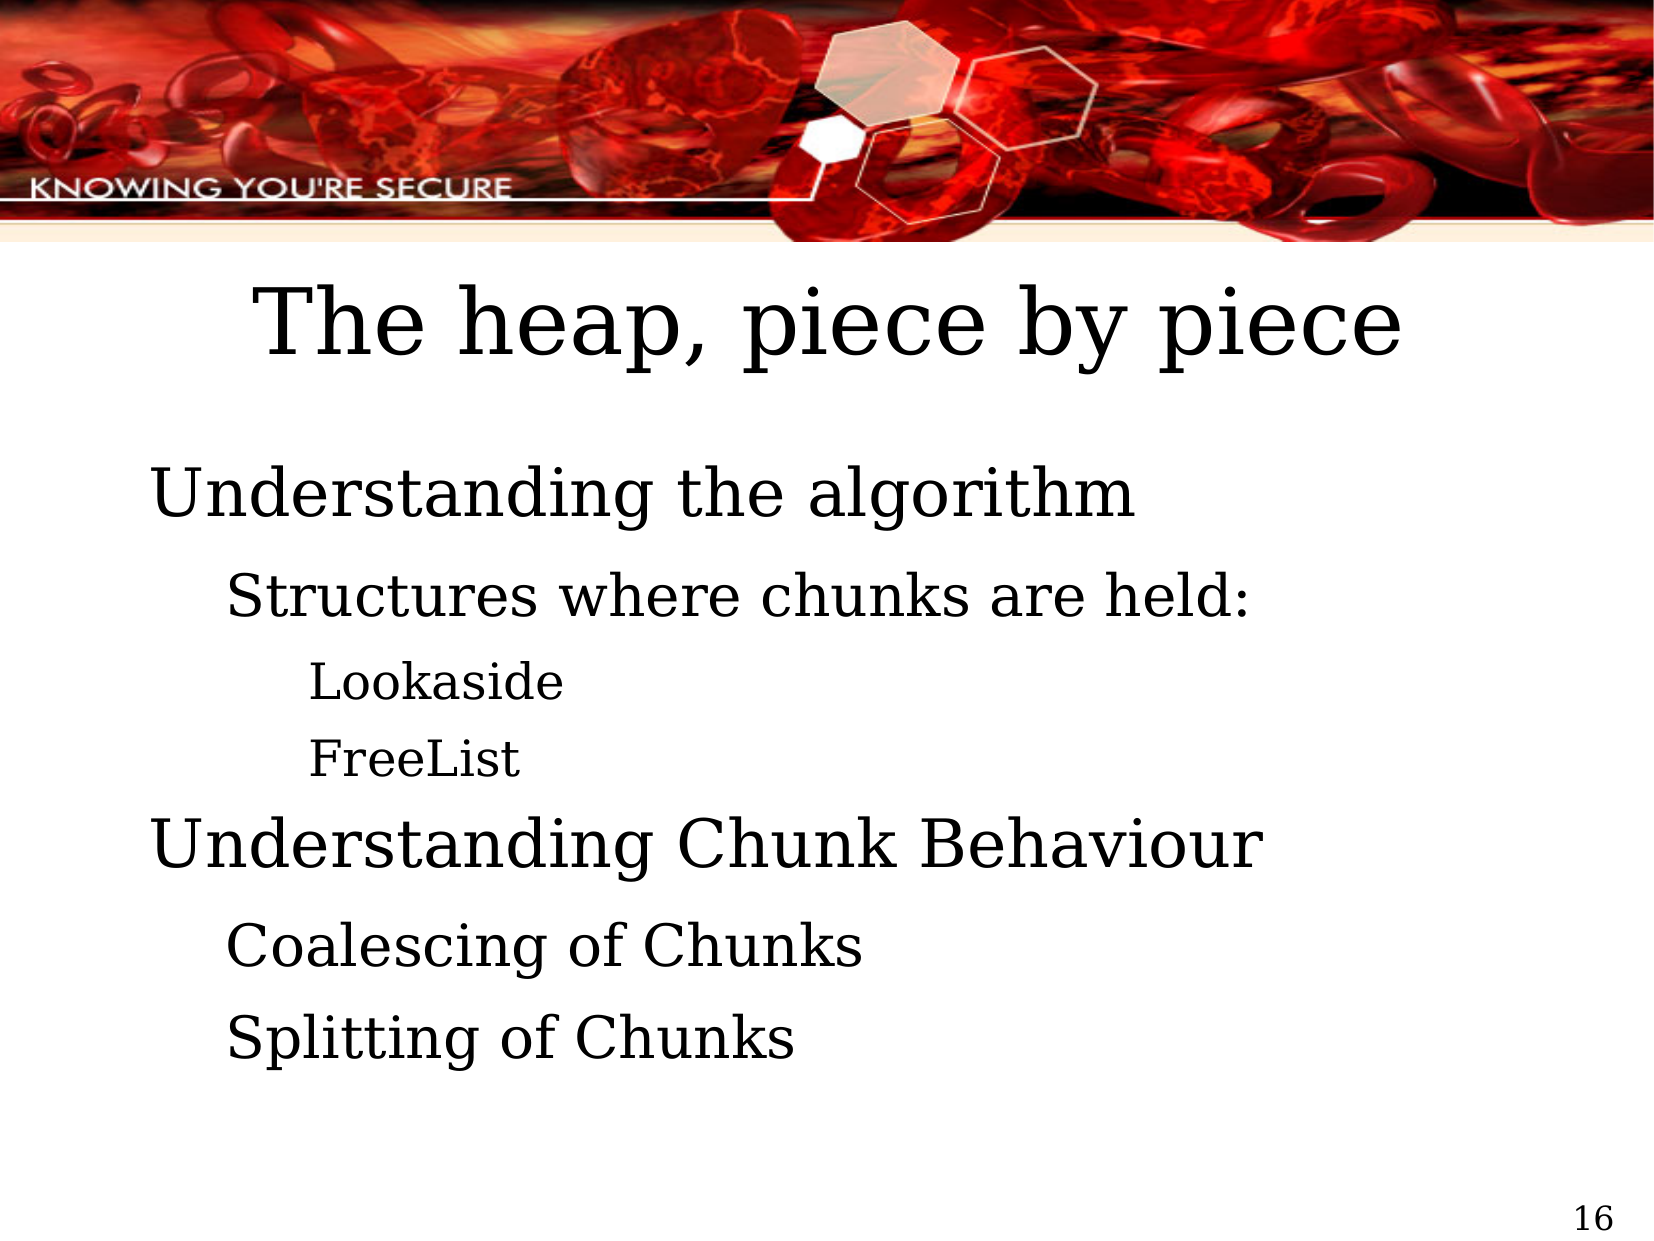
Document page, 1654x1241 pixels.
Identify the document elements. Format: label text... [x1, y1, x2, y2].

picture [0, 0, 1654, 242]
title The heap, piece by piece [123, 219, 1536, 427]
list Understanding the algorithm Structures where chunks are held: Lookaside FreeList Understanding Chunk Behaviour Coalescing of Chunks Splitting of Chunks [131, 454, 1544, 1189]
